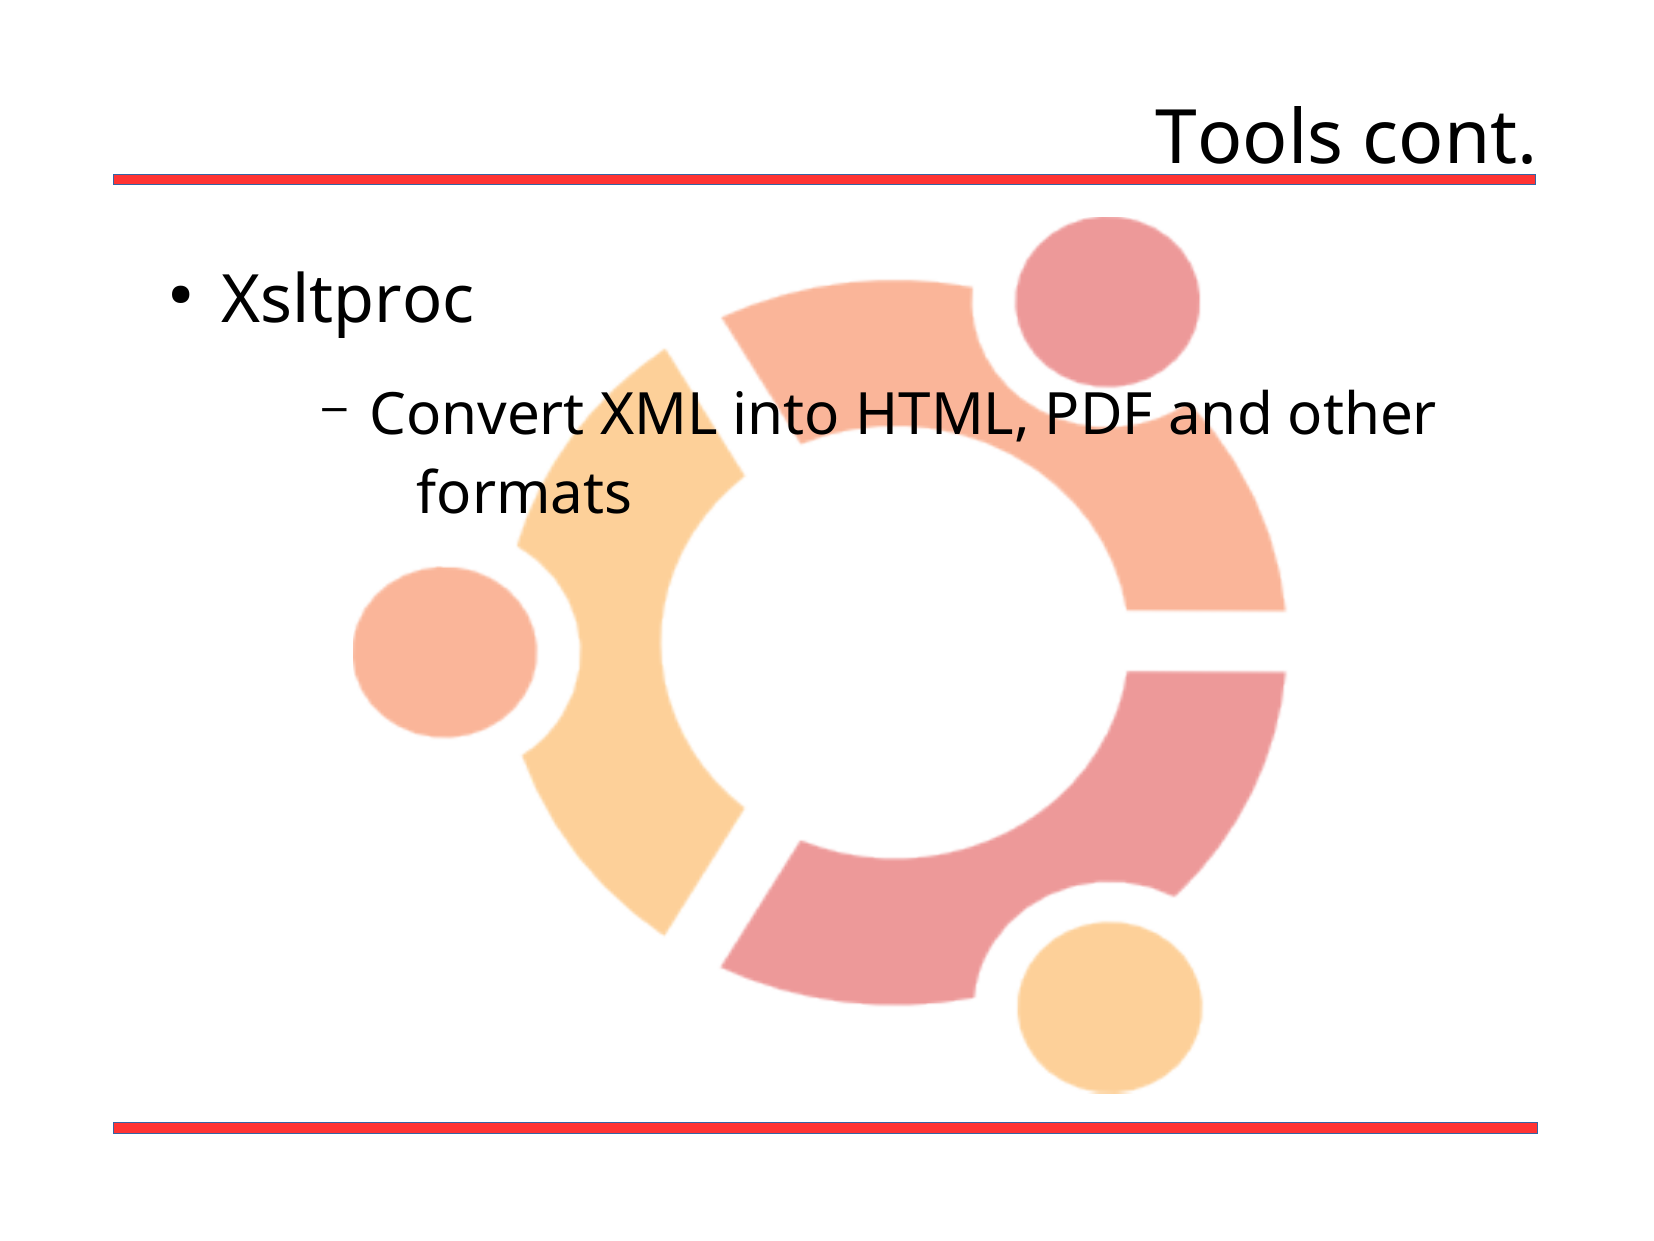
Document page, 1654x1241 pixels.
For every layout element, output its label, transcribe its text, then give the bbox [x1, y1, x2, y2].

list Xsltproc Convert XML into HTML, PDF and other formats [133, 251, 1530, 1089]
title Tools cont. [125, 70, 1538, 198]
